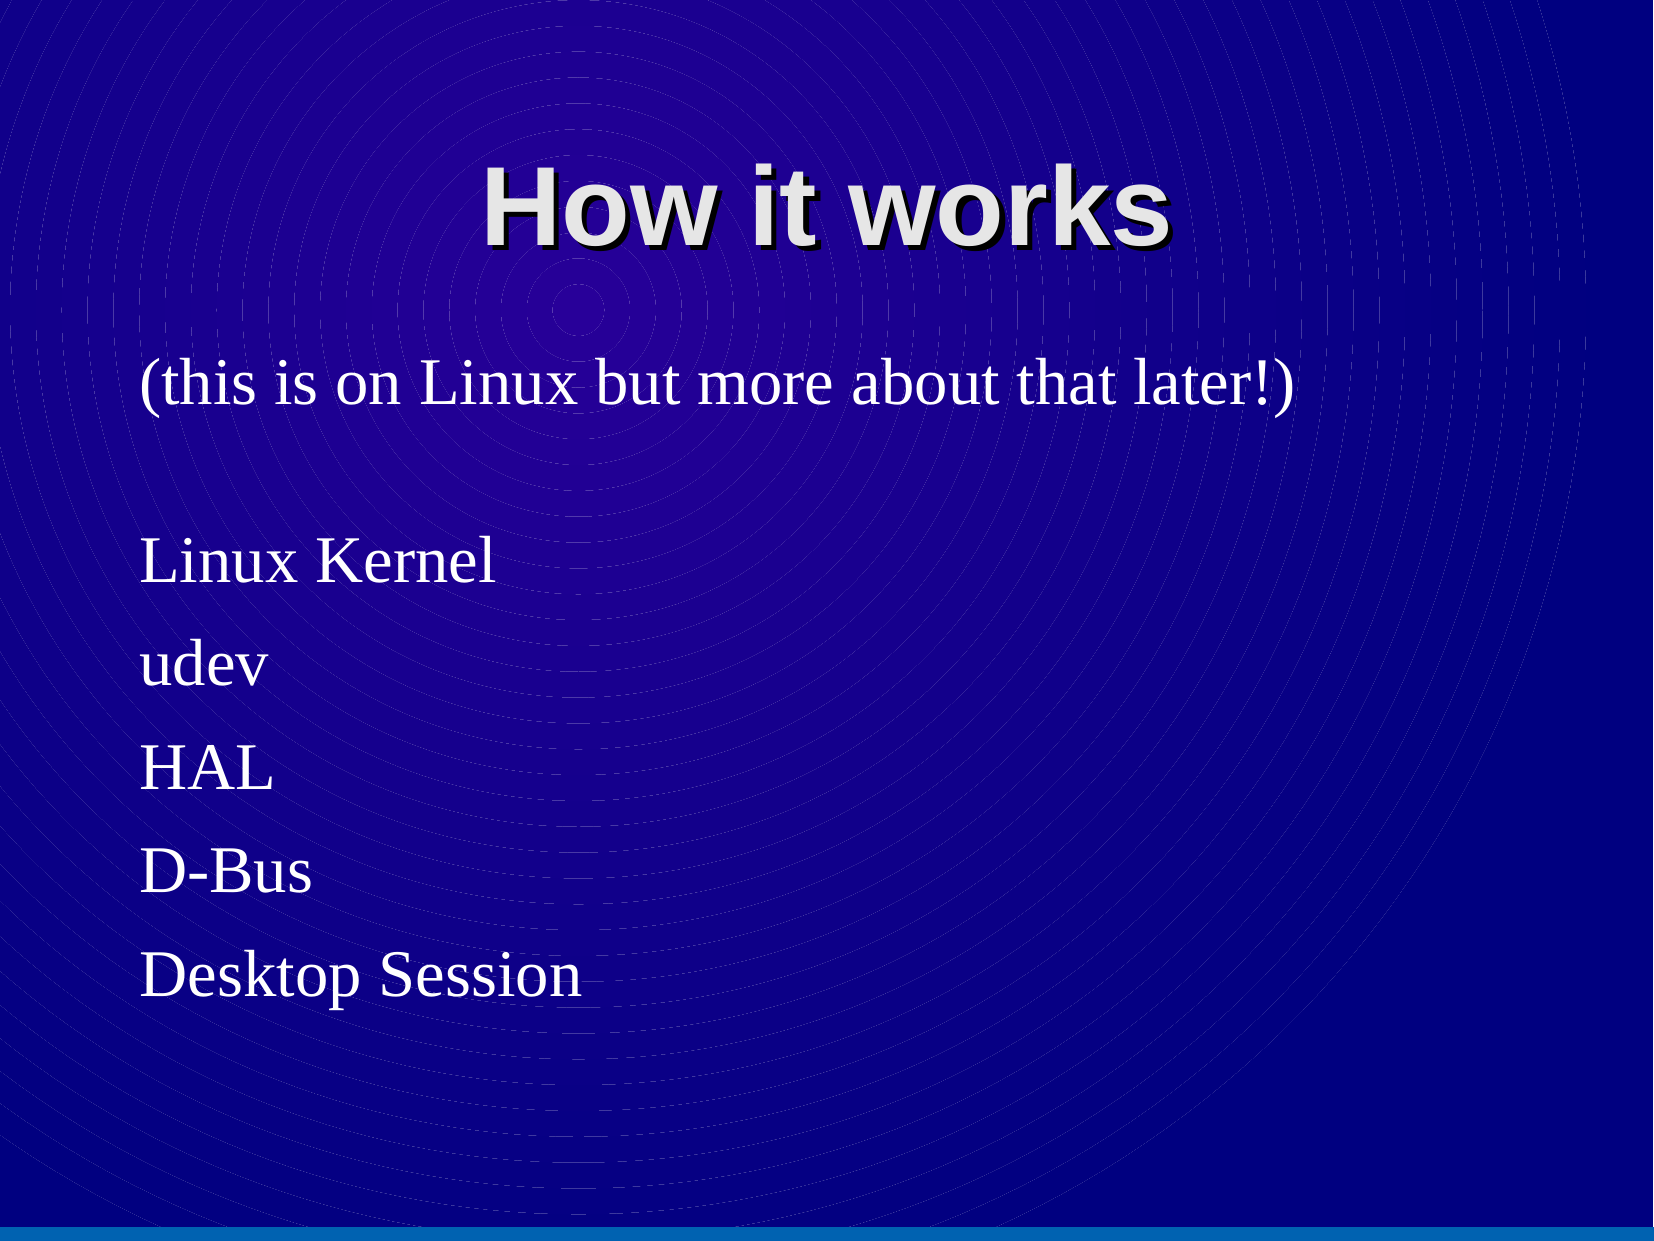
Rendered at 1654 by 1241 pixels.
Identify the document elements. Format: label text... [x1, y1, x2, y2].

list (this is on Linux but more about that later!) Linux Kernel udev HAL D-Bus Desktop Session [121, 344, 1533, 1141]
title How it works [121, 102, 1533, 311]
